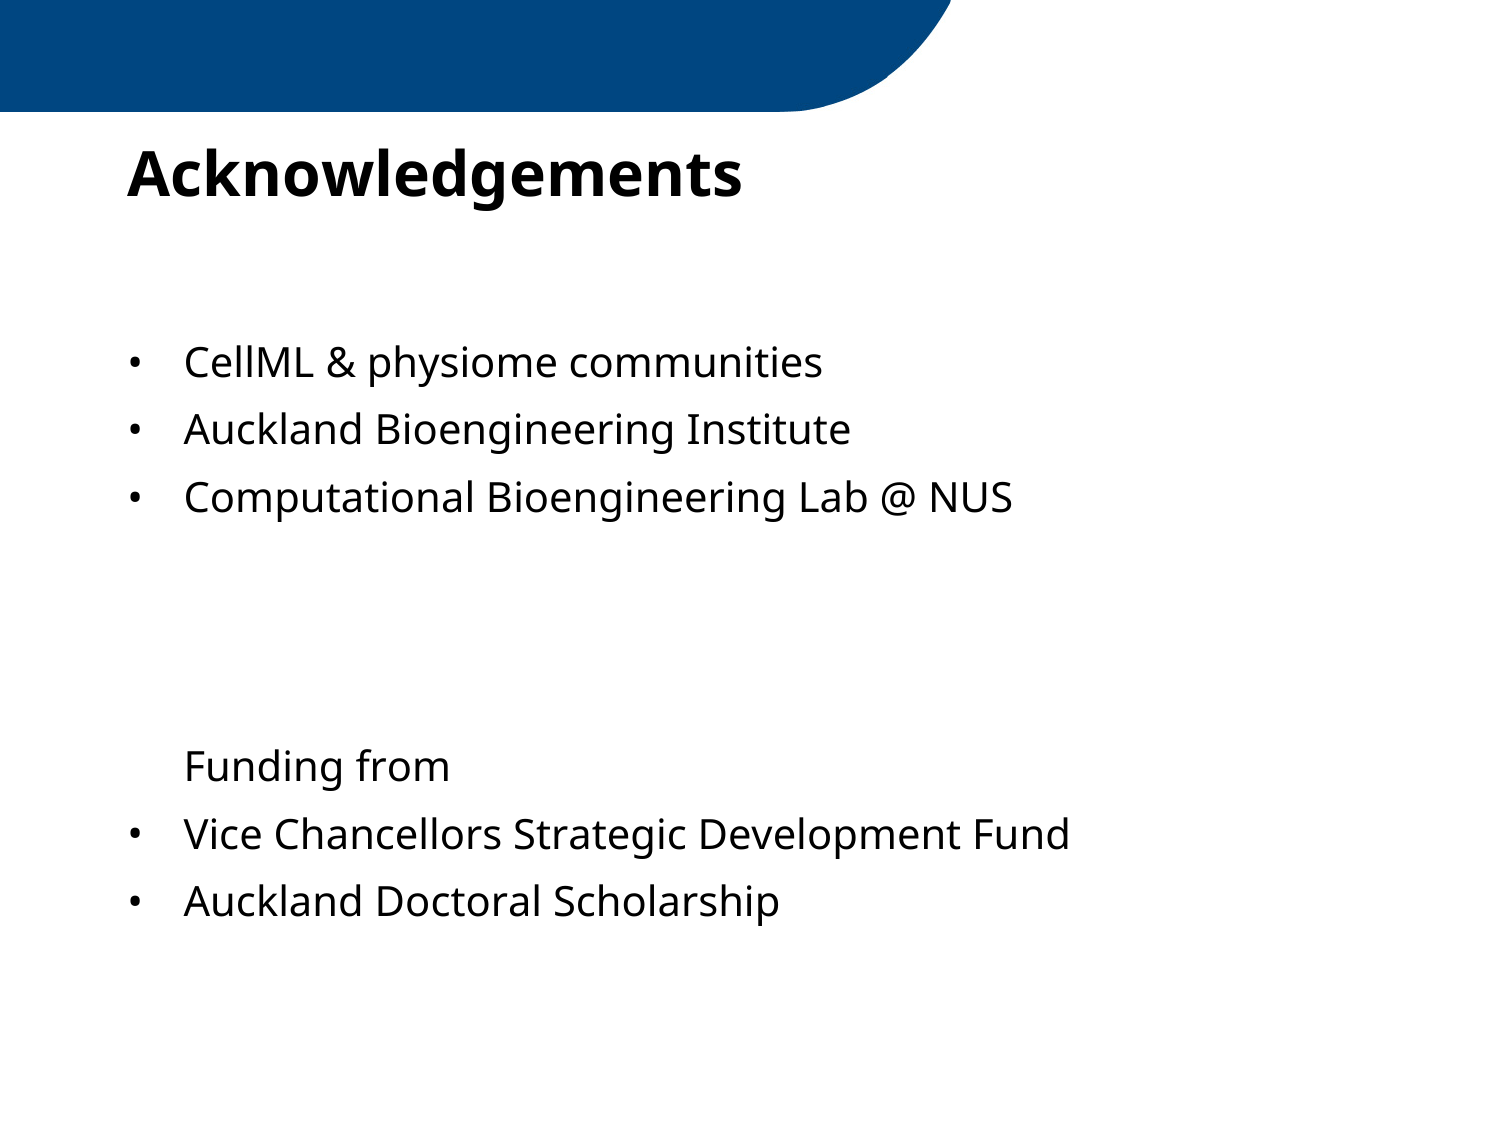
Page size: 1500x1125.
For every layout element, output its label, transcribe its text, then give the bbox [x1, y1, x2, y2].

list CellML & physiome communities Auckland Bioengineering Institute Computational Bioengineering Lab @ NUS Funding from Vice Chancellors Strategic Development Fund Auckland Doctoral Scholarship [112, 324, 1388, 1068]
picture [0, 0, 951, 112]
title Acknowledgements [112, 115, 1388, 229]
